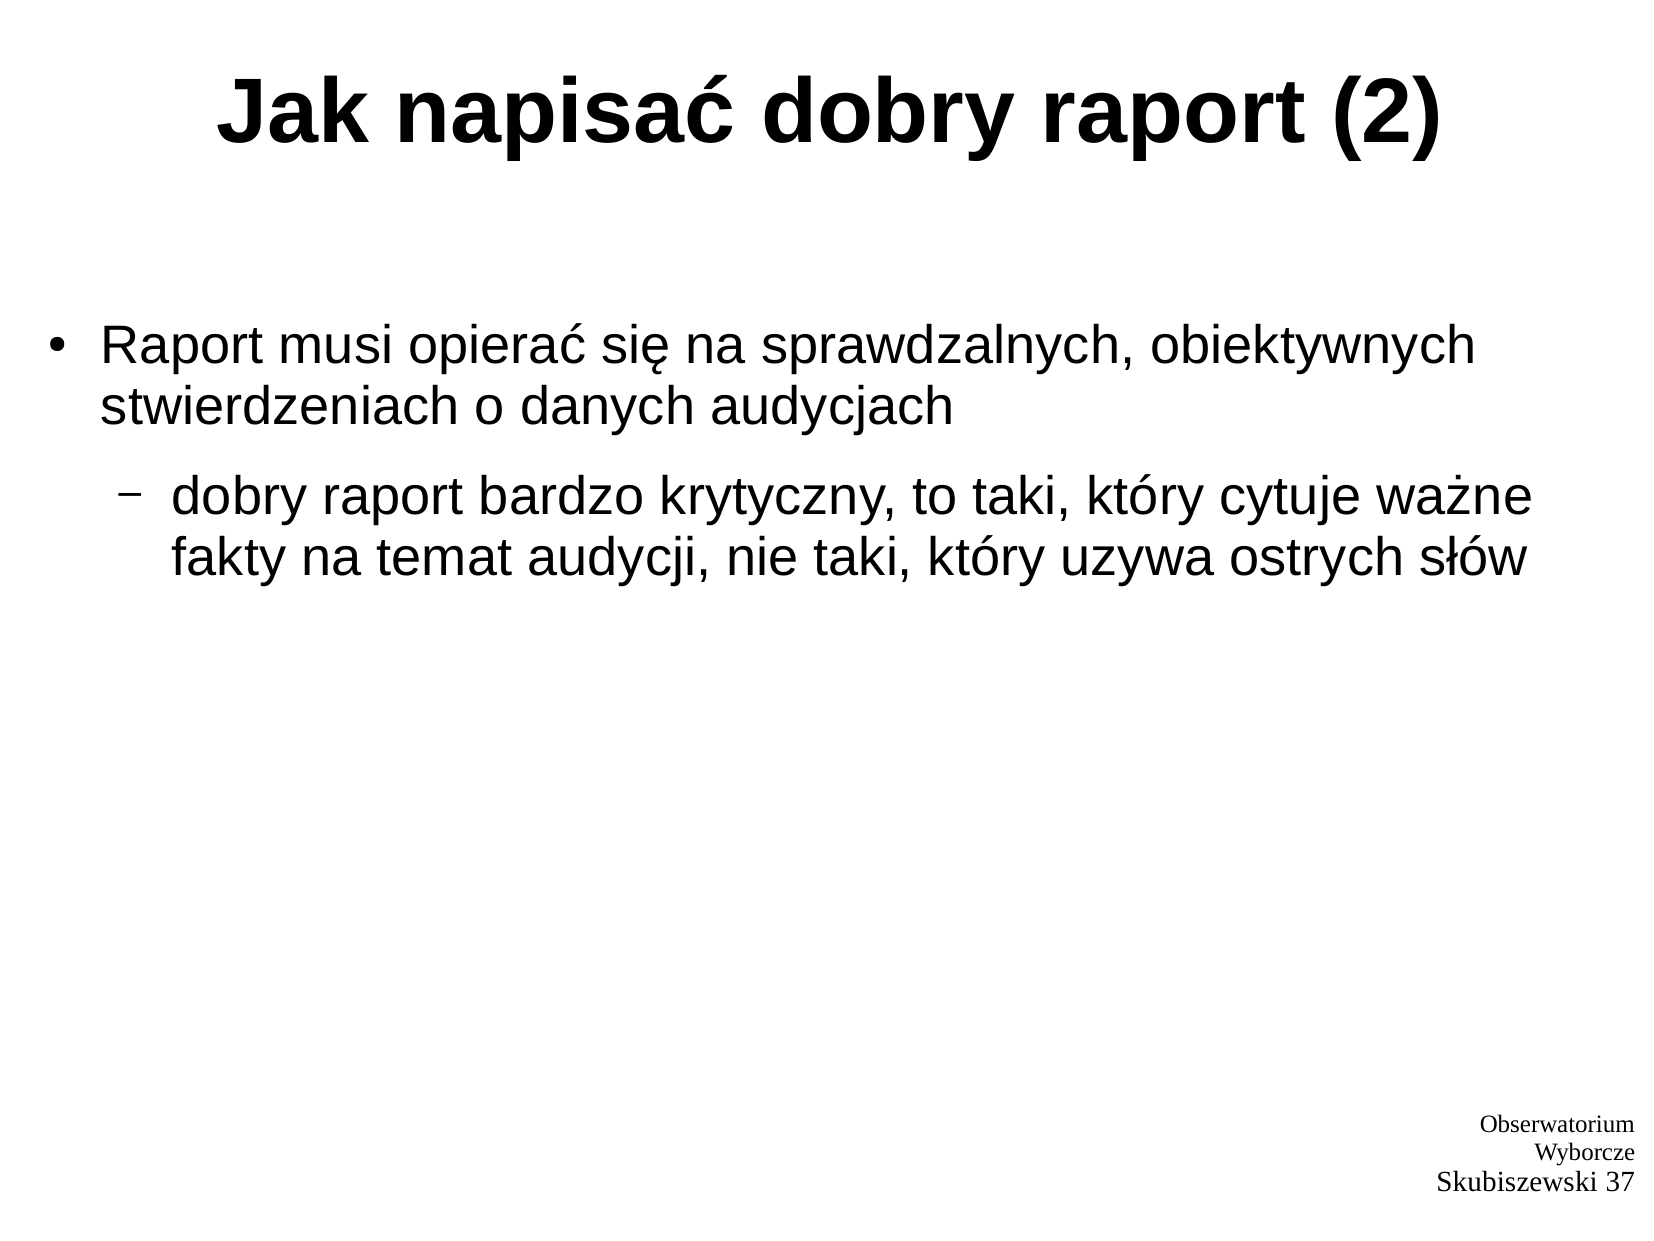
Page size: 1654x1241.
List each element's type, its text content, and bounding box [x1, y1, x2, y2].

title Jak napisać dobry raport (2) [86, 60, 1575, 266]
list Raport musi opierać się na sprawdzalnych, obiektywnych stwierdzeniach o danych audycjach dobry raport bardzo krytyczny, to taki, który cytuje ważne fakty na temat audycji, nie taki, który uzywa ostrych słów [30, 315, 1583, 1156]
